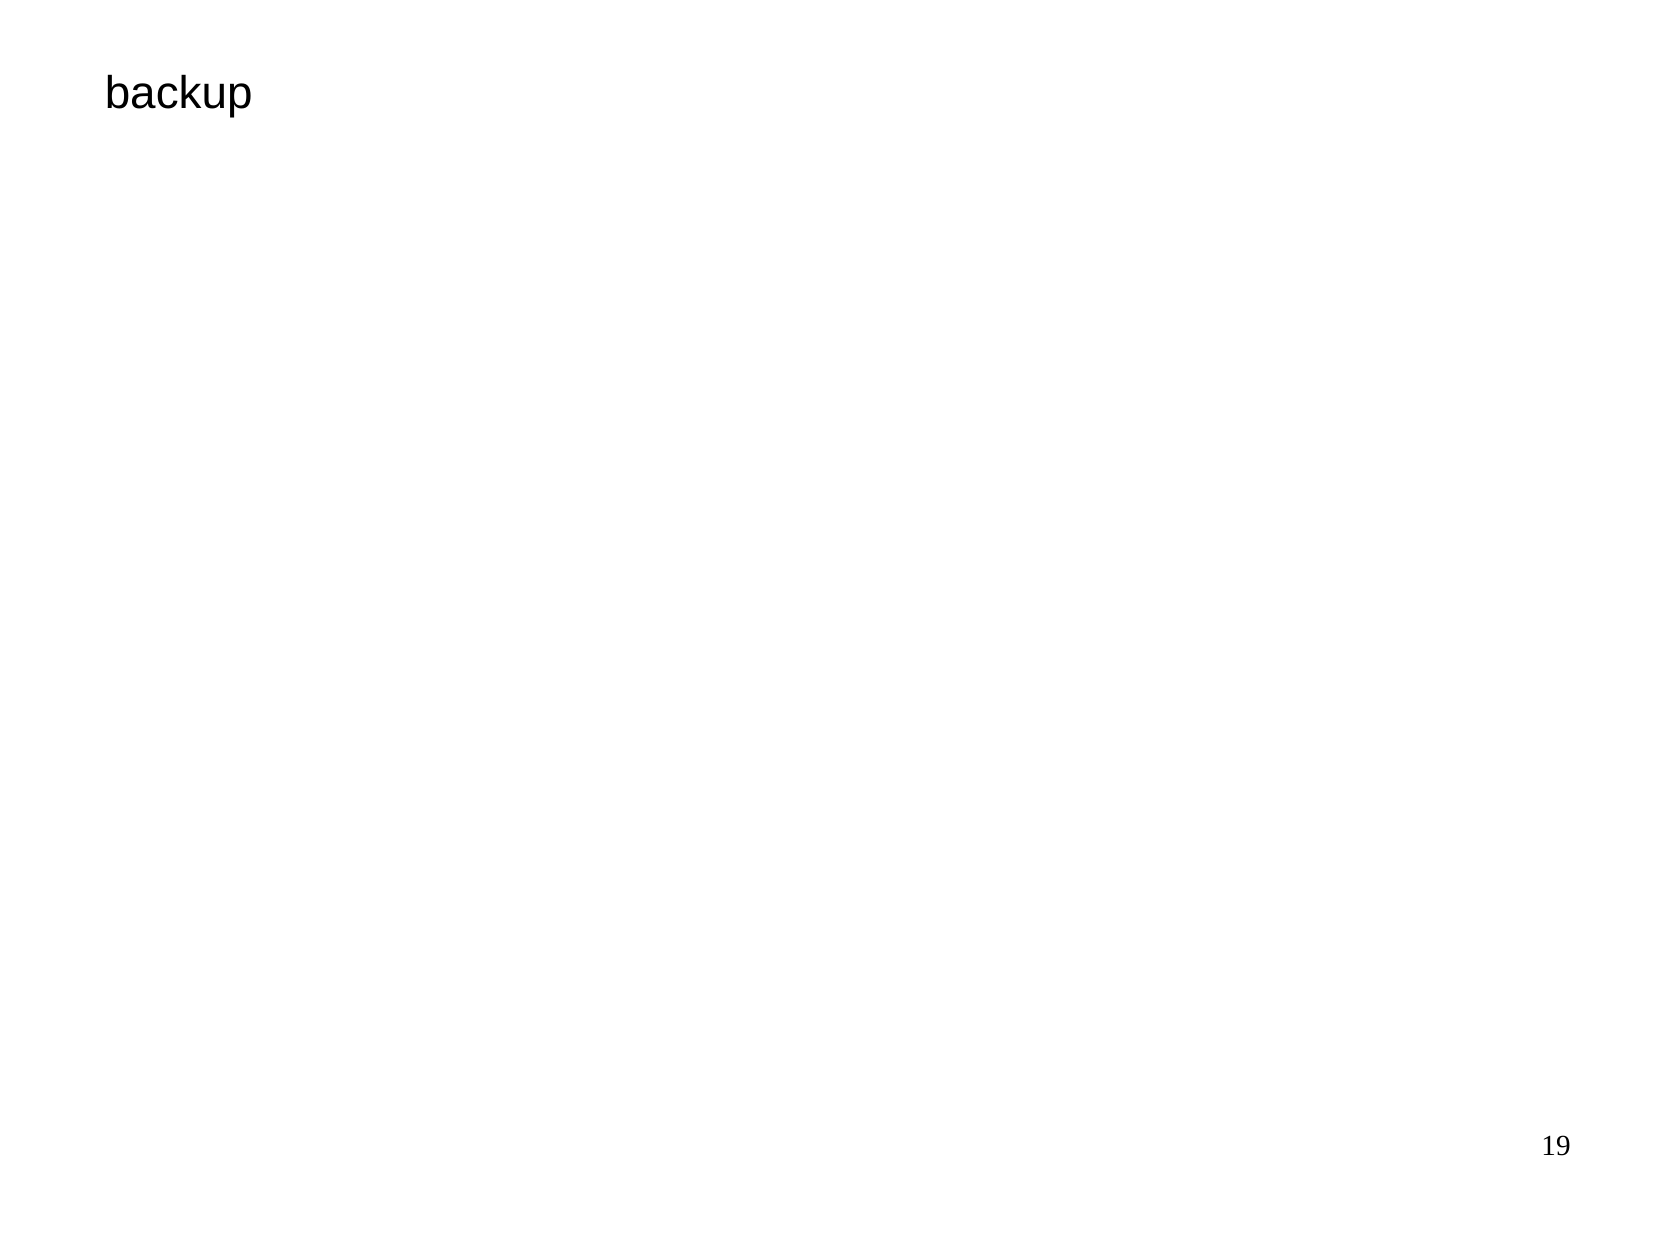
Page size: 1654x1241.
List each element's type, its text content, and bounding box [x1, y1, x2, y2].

text_box backup [90, 60, 796, 127]
